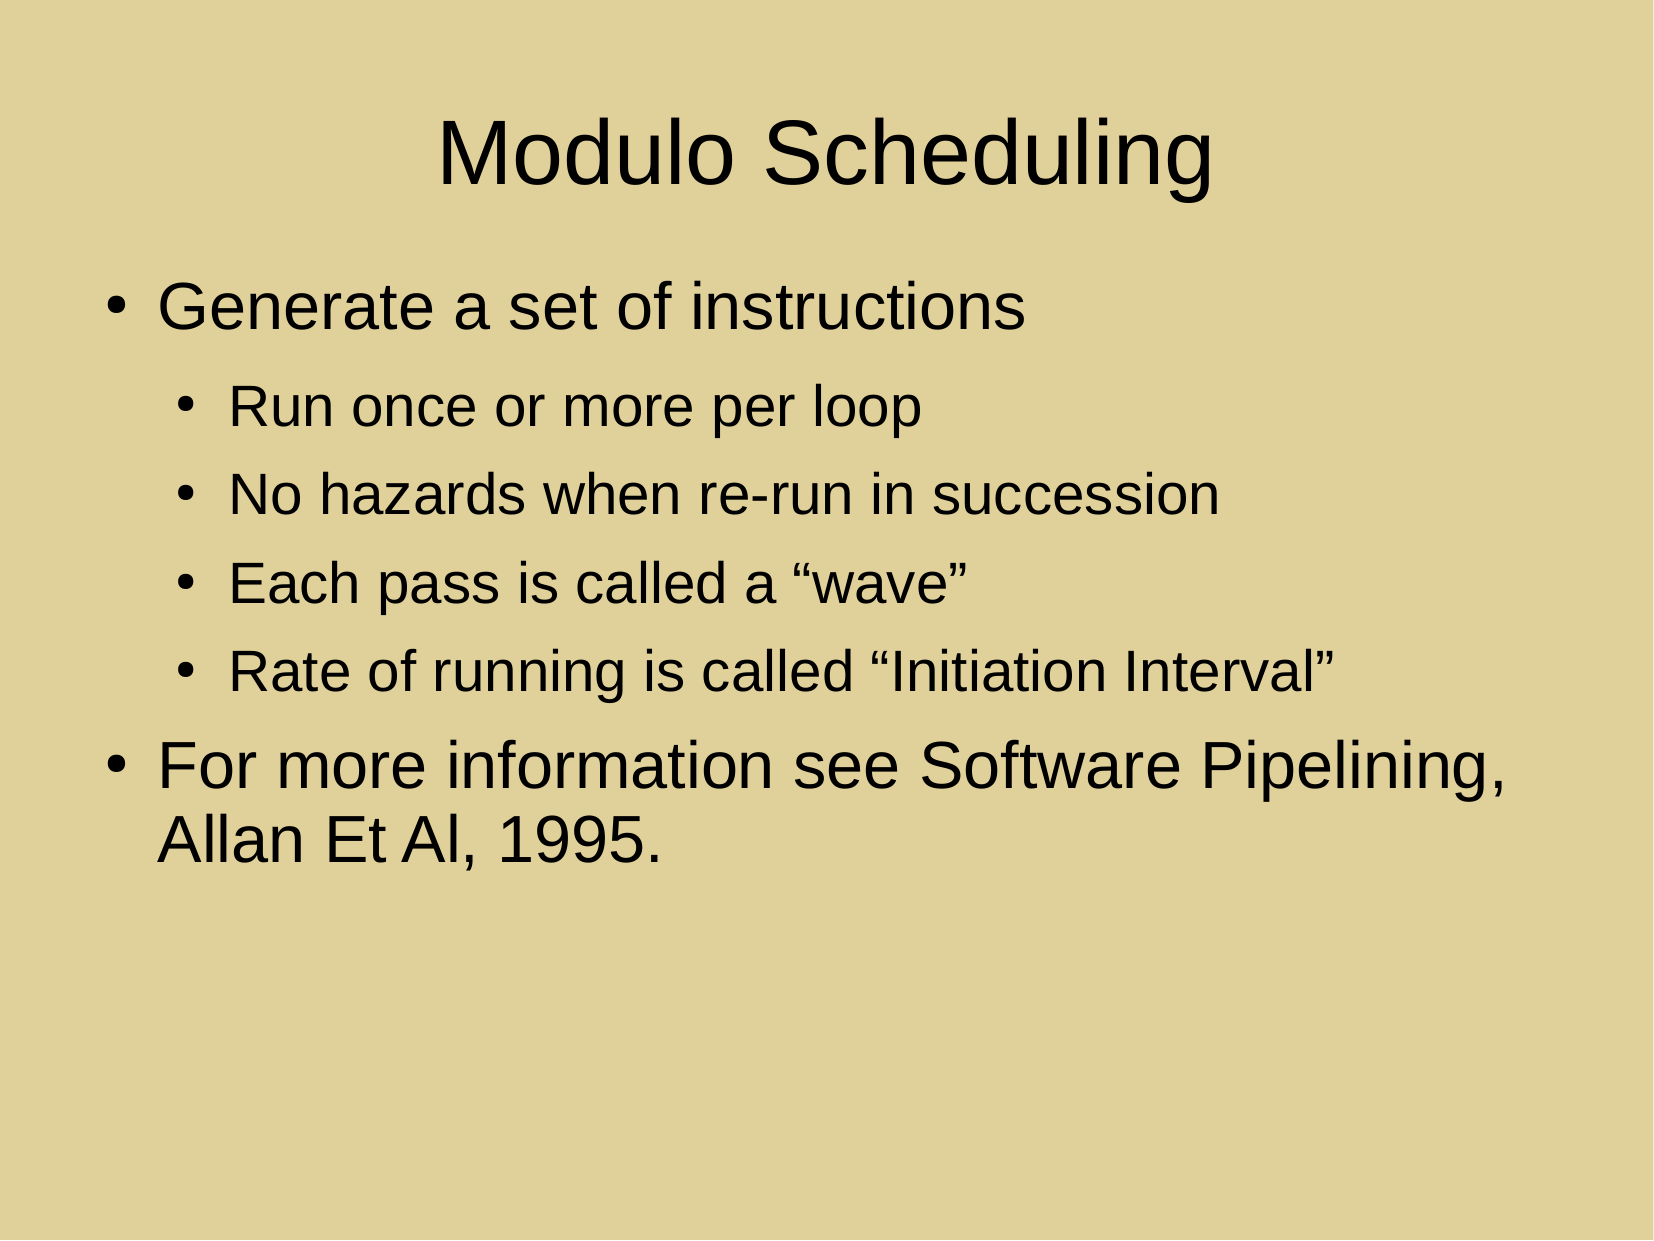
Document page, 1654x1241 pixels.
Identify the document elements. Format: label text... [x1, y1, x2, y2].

list Generate a set of instructions Run once or more per loop No hazards when re-run in succession Each pass is called a “wave” Rate of running is called “Initiation Interval” For more information see Software Pipelining, Allan Et Al, 1995. [86, 268, 1575, 1088]
title Modulo Scheduling [82, 49, 1571, 257]
